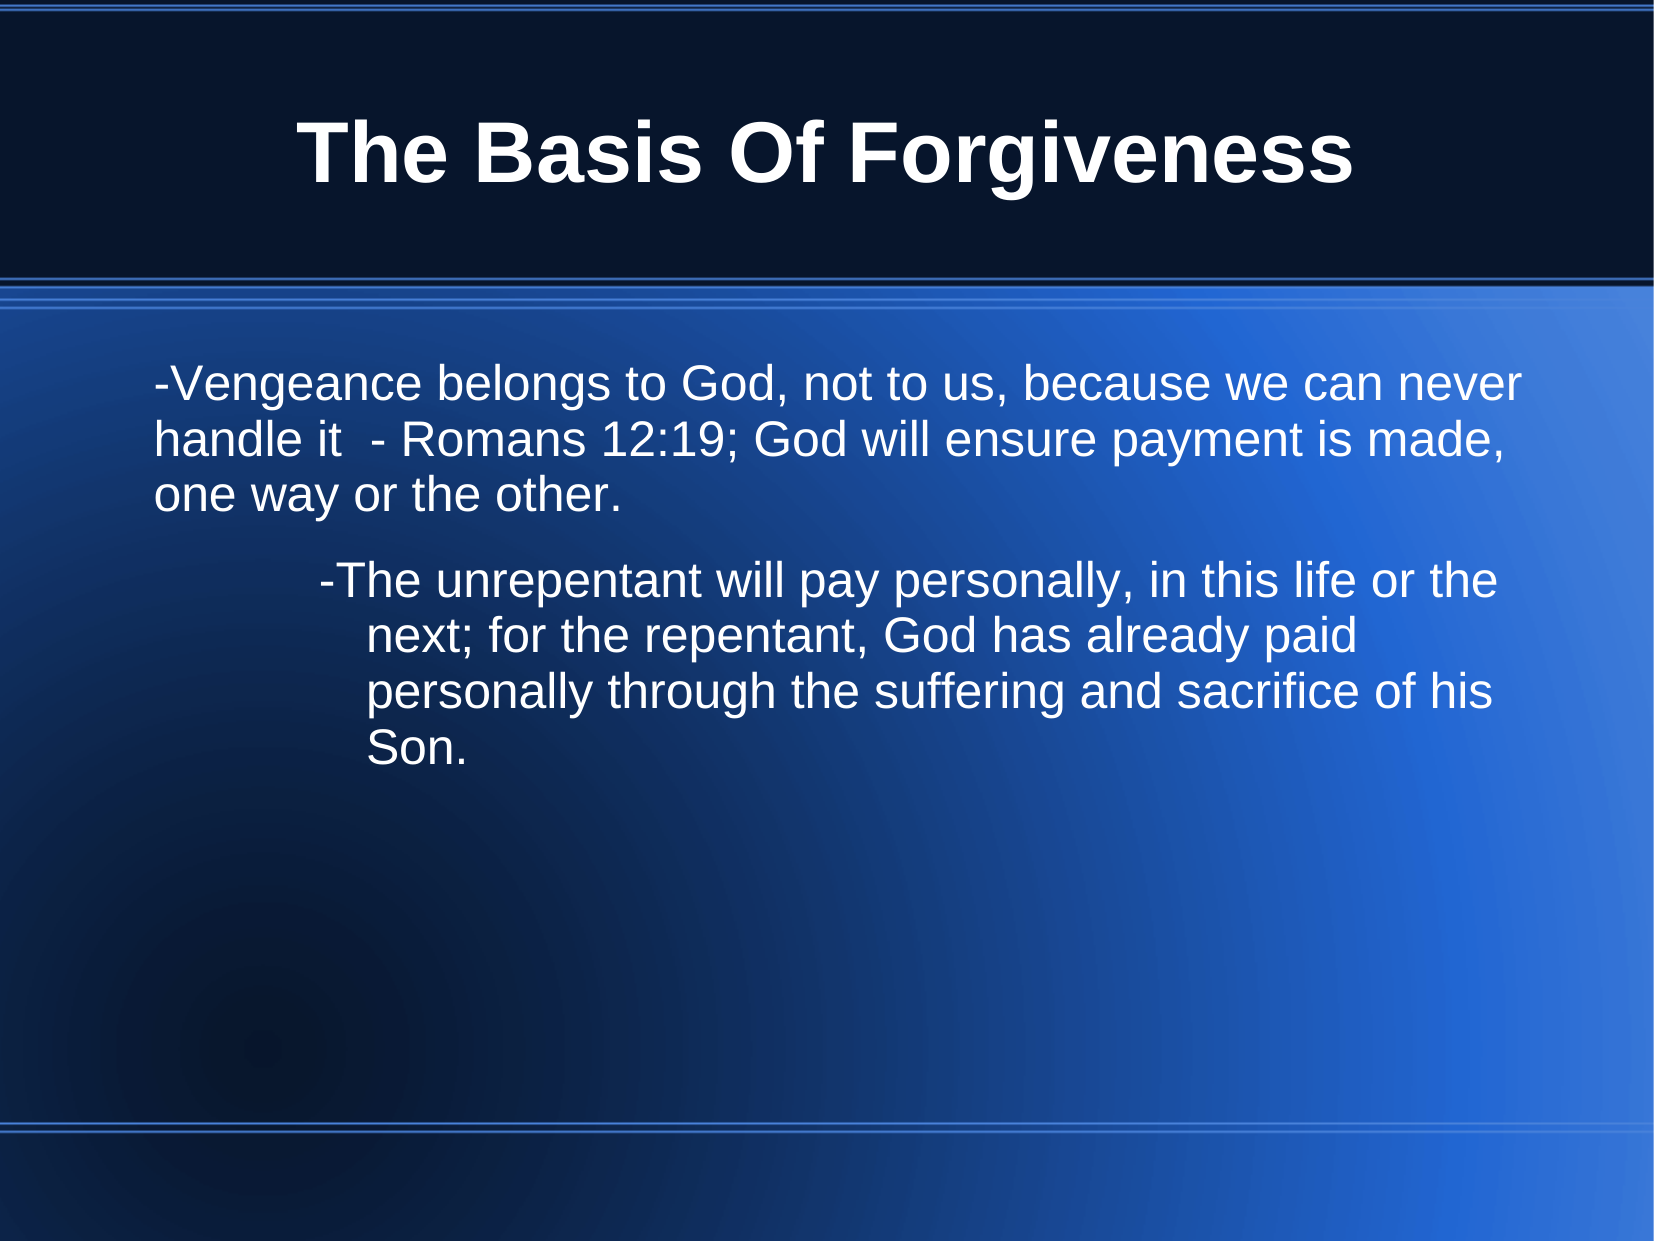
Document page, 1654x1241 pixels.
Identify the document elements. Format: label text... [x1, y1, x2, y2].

title The Basis Of Forgiveness [82, 49, 1571, 257]
picture [0, 0, 1654, 1241]
list -Vengeance belongs to God, not to us, because we can never handle it - Romans 12:19; God will ensure payment is made, one way or the other. -The unrepentant will pay personally, in this life or the next; for the repentant, God has already paid personally through the suffering and sacrifice of his Son. [82, 355, 1571, 1195]
